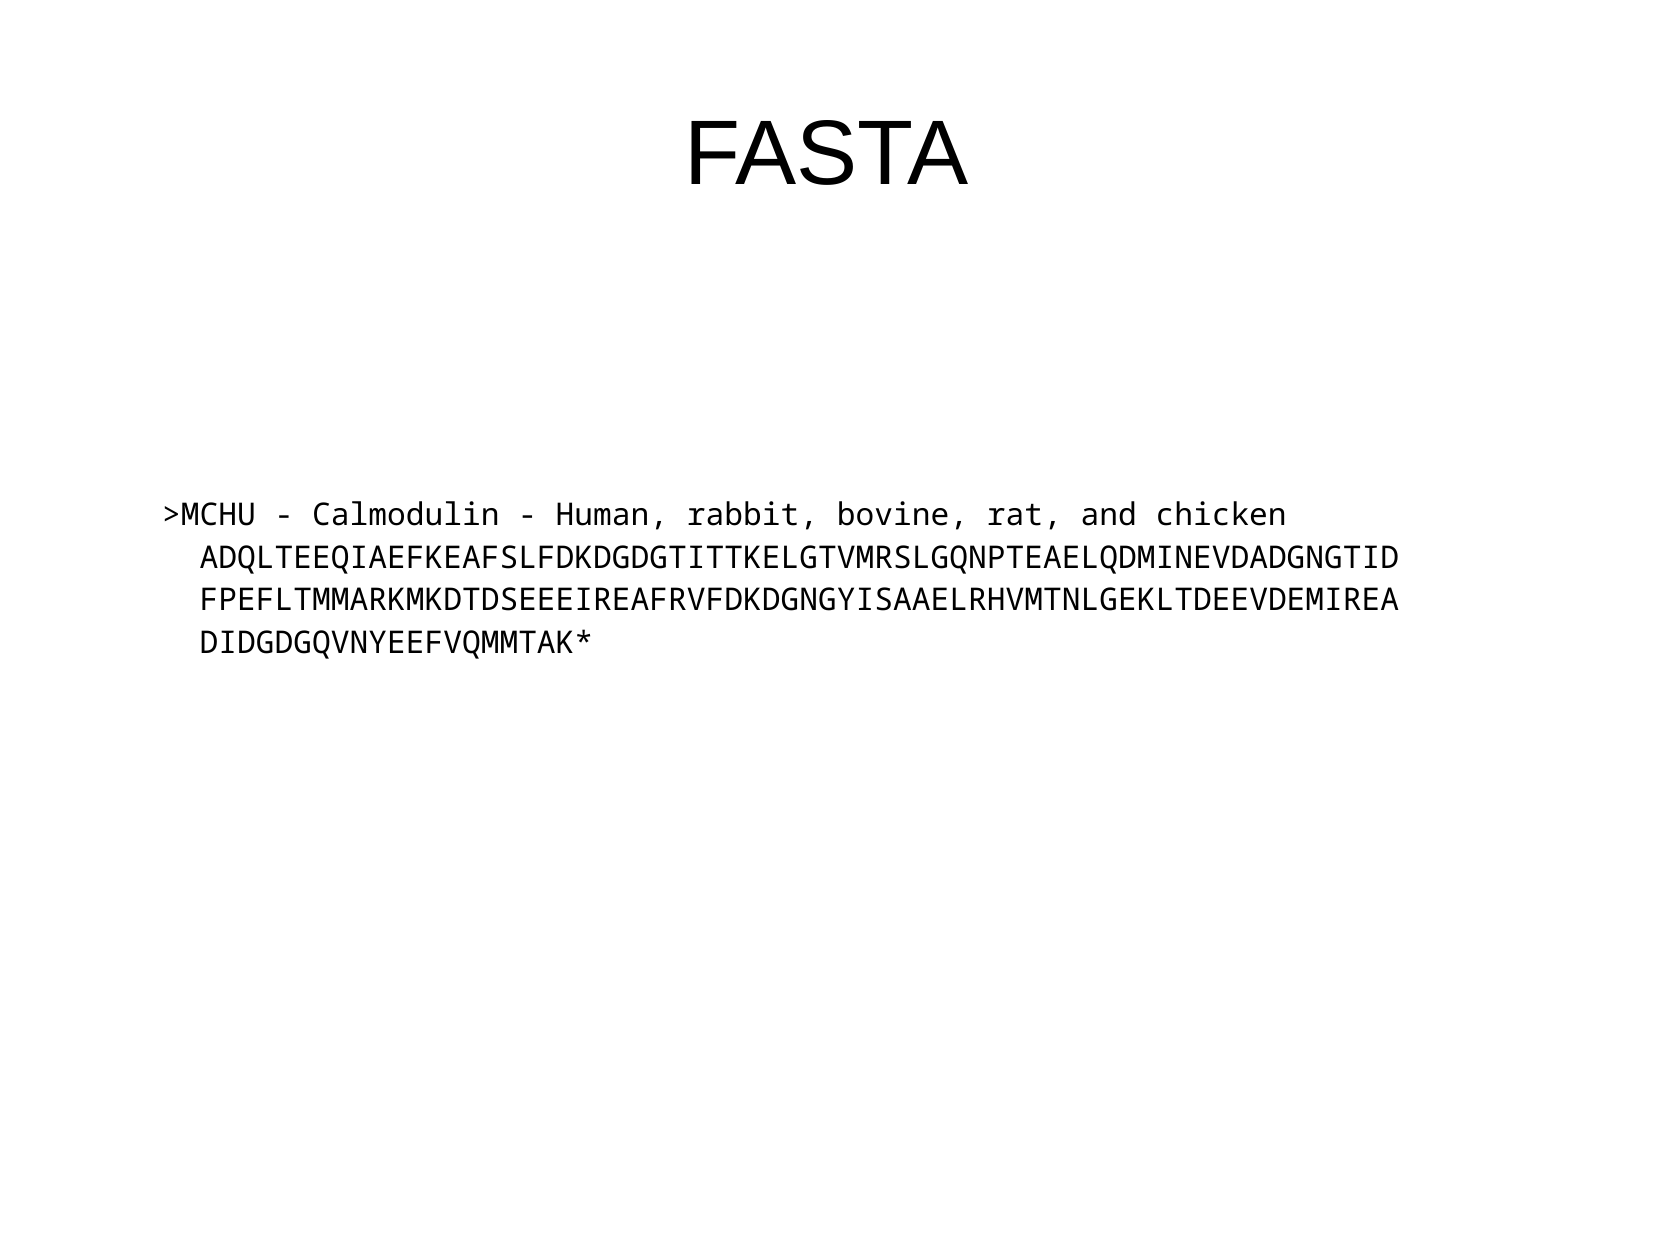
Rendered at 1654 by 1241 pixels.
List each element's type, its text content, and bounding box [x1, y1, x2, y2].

title FASTA [82, 49, 1571, 257]
text_box >MCHU - Calmodulin - Human, rabbit, bovine, rat, and chicken ADQLTEEQIAEFKEAFSLFDKDGDGTITTKELGTVMRSLGQNPTEAELQDMINEVDADGNGTID FPEFLTMMARKMKDTDSEEEIREAFRVFDKDGNGYISAAELRHVMTNLGEKLTDEEVDEMIREA DIDGDGQVNYEEFVQMMTAK* [128, 484, 1576, 645]
